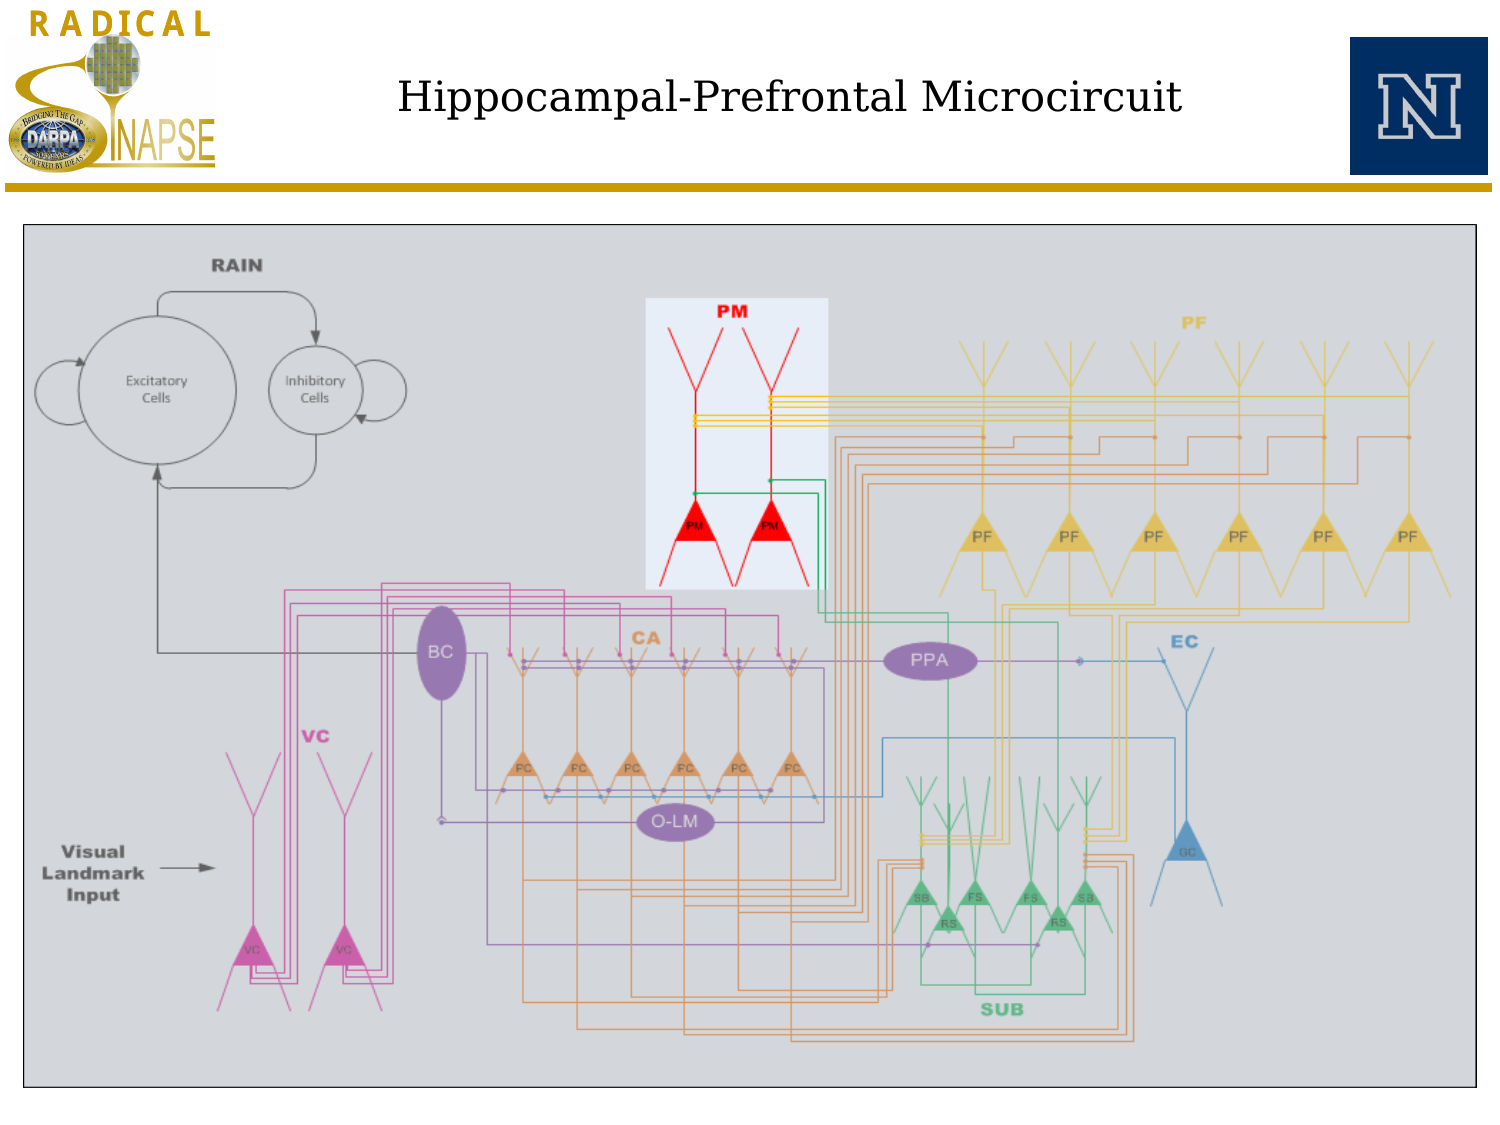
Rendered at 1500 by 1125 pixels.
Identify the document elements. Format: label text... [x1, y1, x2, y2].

picture [646, 298, 828, 589]
picture [1350, 37, 1488, 175]
text_box Hippocampal-Prefrontal Microcircuit [382, 62, 1198, 128]
text_box [24, 224, 1476, 1088]
